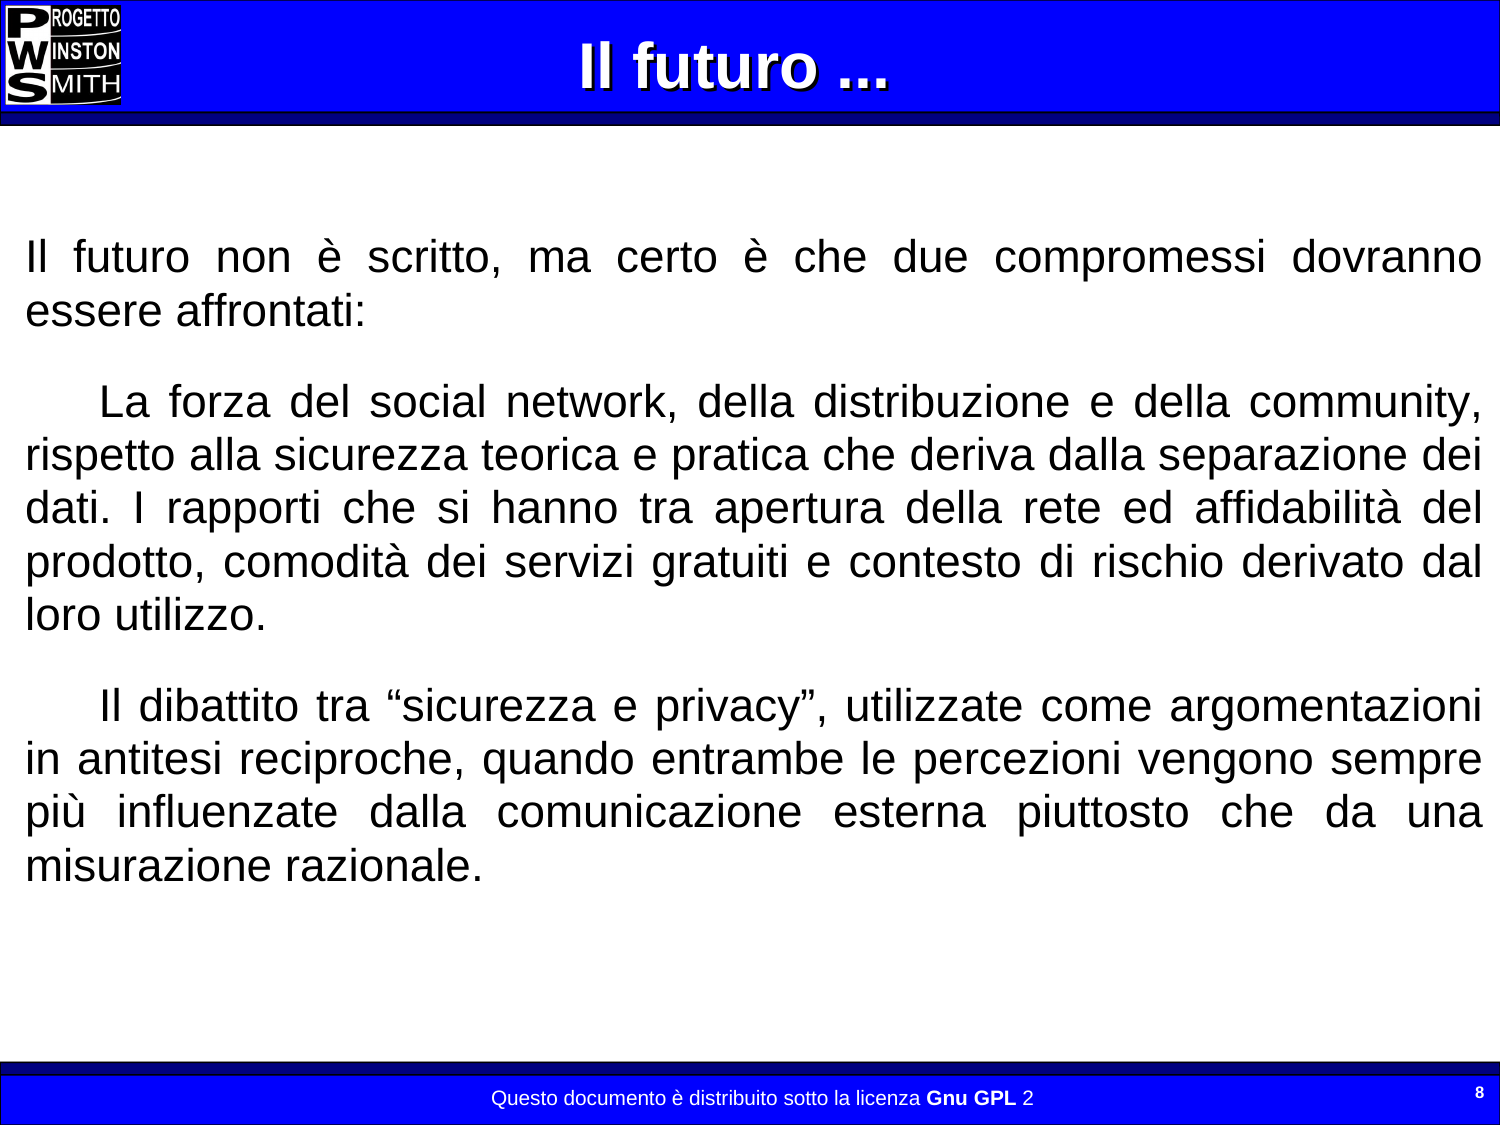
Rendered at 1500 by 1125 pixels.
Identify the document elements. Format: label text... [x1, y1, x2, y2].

picture [5, 5, 121, 105]
text_box Il futuro ... [177, 18, 1293, 110]
text_box Il futuro non è scritto, ma certo è che due compromessi dovranno essere affrontati: La forza del social network, della distribuzione e della community, rispetto alla sicurezza teorica e pratica che deriva dalla separazione dei dati. I rapporti che si hanno tra apertura della rete ed affidabilità del prodotto, comodità dei servizi gratuiti e contesto di rischio derivato dal loro utilizzo. Il dibattito tra “sicurezza e privacy”, utilizzate come argomentazioni in antitesi reciproche, quando entrambe le percezioni vengono sempre più influenzate dalla comunicazione esterna piuttosto che da una misurazione razionale. [9, 132, 1500, 899]
